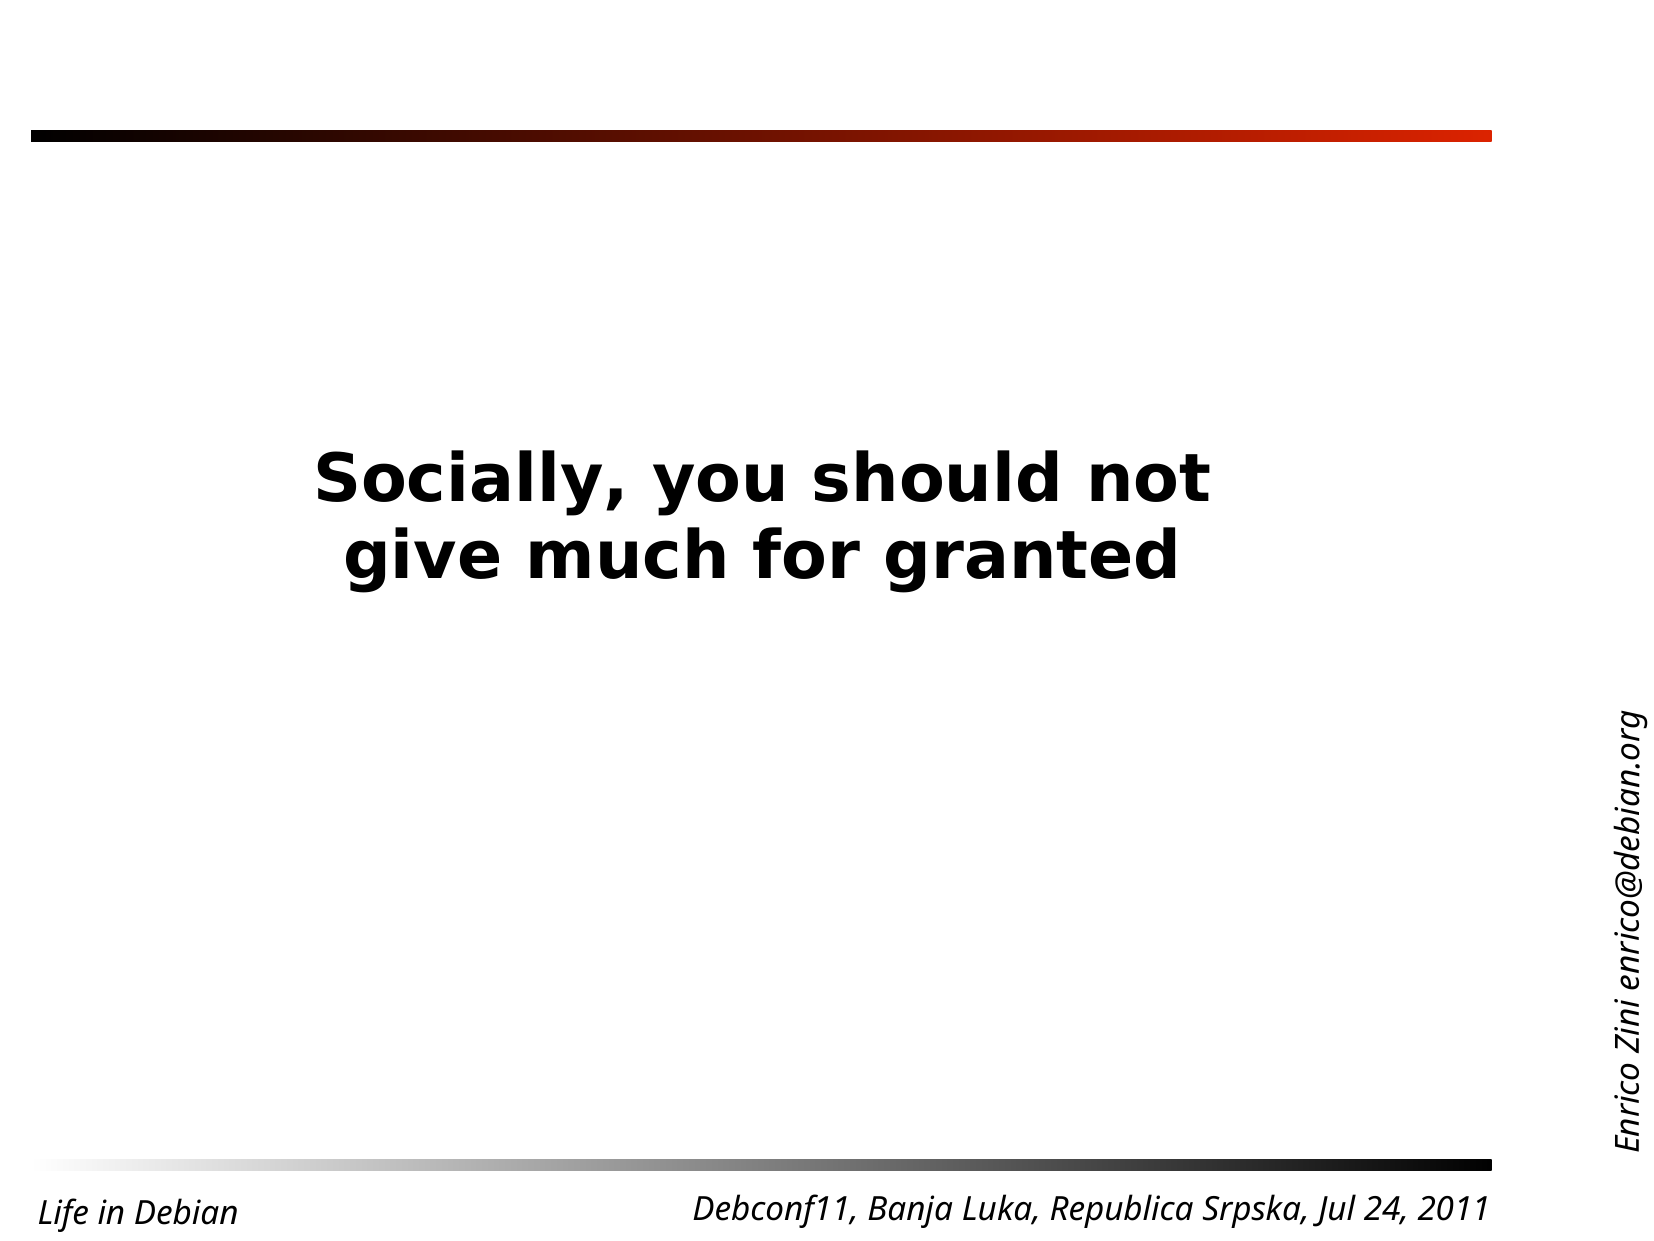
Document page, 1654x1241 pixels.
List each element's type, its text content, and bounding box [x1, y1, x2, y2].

text_box Socially, you should not give much for granted [30, 439, 1495, 595]
